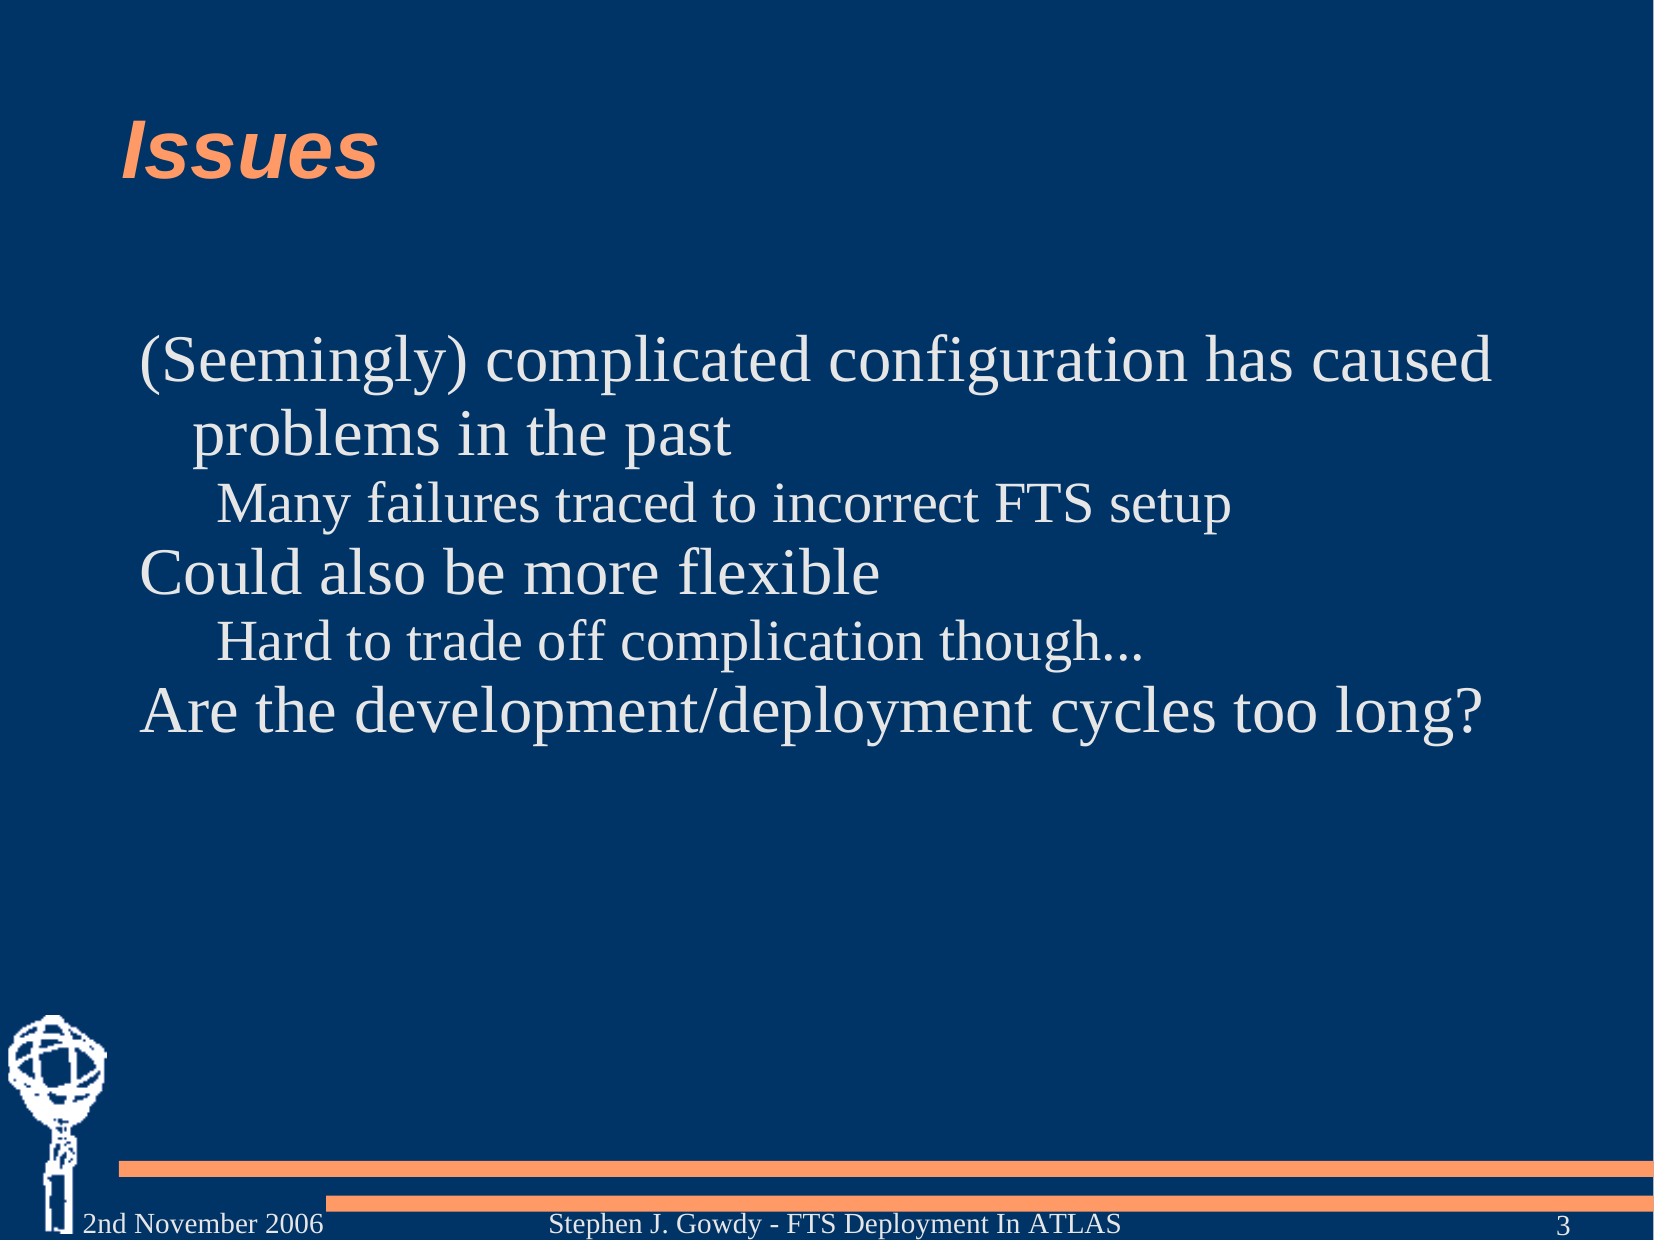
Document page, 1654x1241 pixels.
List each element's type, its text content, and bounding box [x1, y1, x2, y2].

list (Seemingly) complicated configuration has caused problems in the past Many failures traced to incorrect FTS setup Could also be more flexible Hard to trade off complication though... Are the development/deployment cycles too long? [121, 322, 1561, 1133]
picture [8, 1015, 107, 1234]
title Issues [121, 46, 1534, 254]
